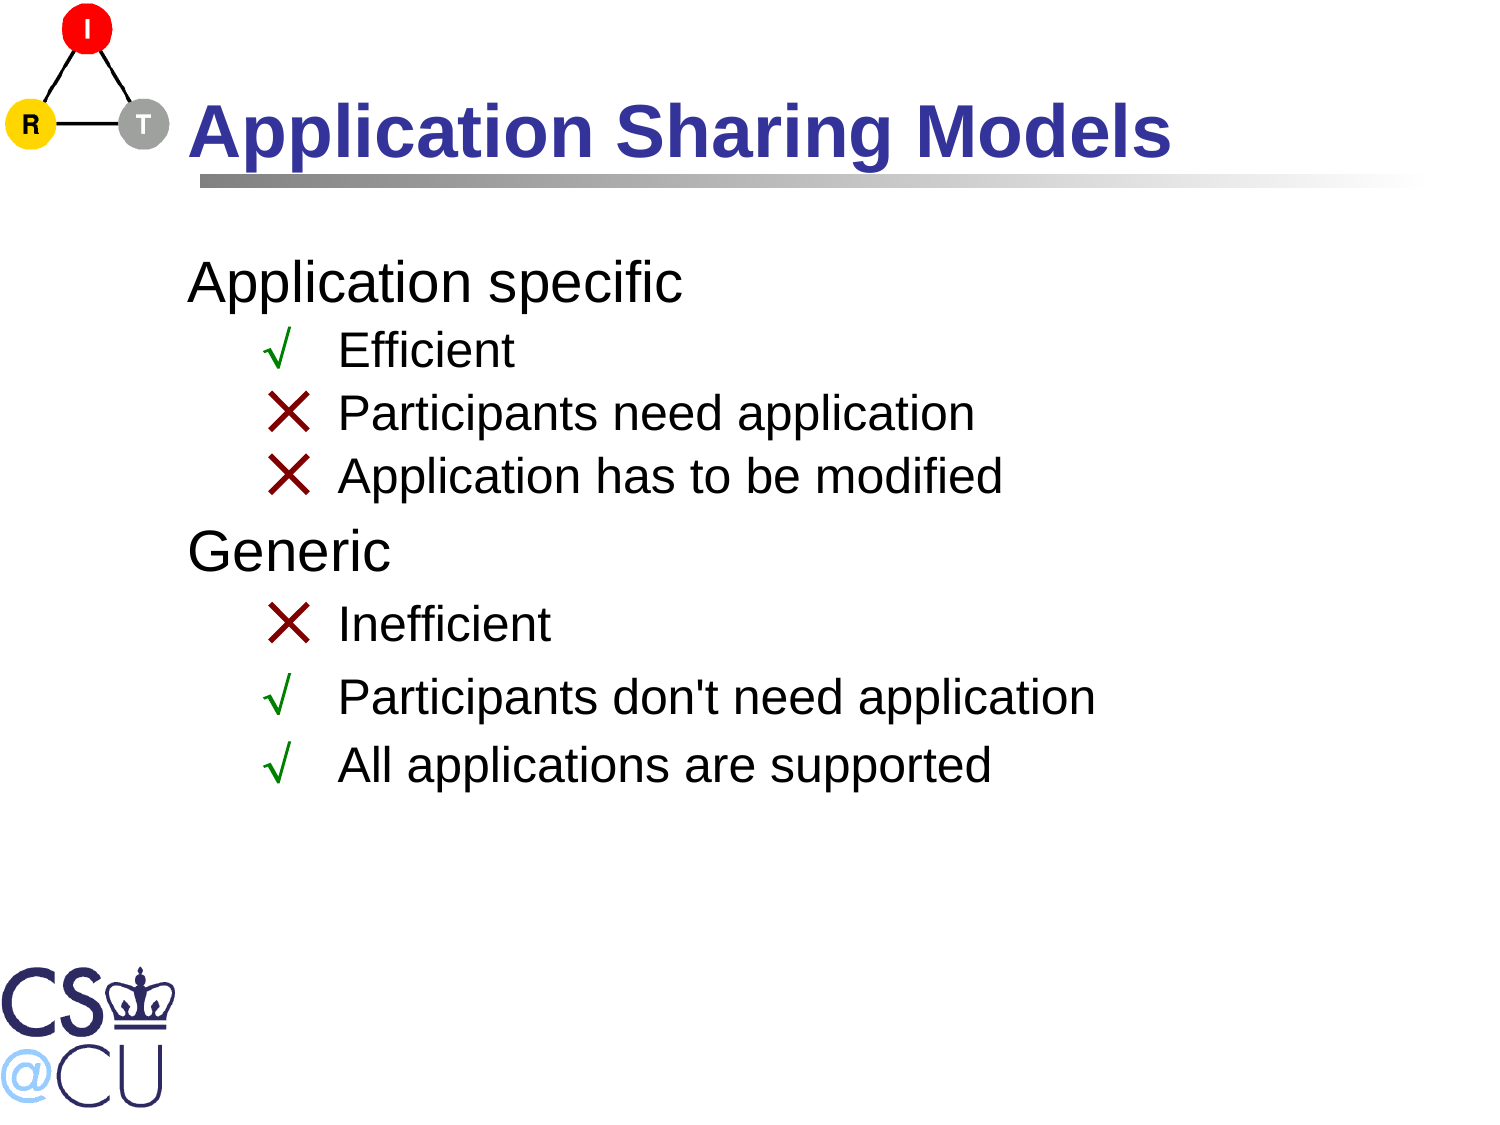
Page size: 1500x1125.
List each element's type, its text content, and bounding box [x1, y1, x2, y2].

picture [0, 0, 173, 154]
title Application Sharing Models [187, 44, 1463, 218]
list Application specific  Efficient  Participants need application  Application has to be modified Generic  Inefficient  Participants don't need application  All applications are supported [187, 249, 1463, 998]
picture [0, 949, 175, 1125]
